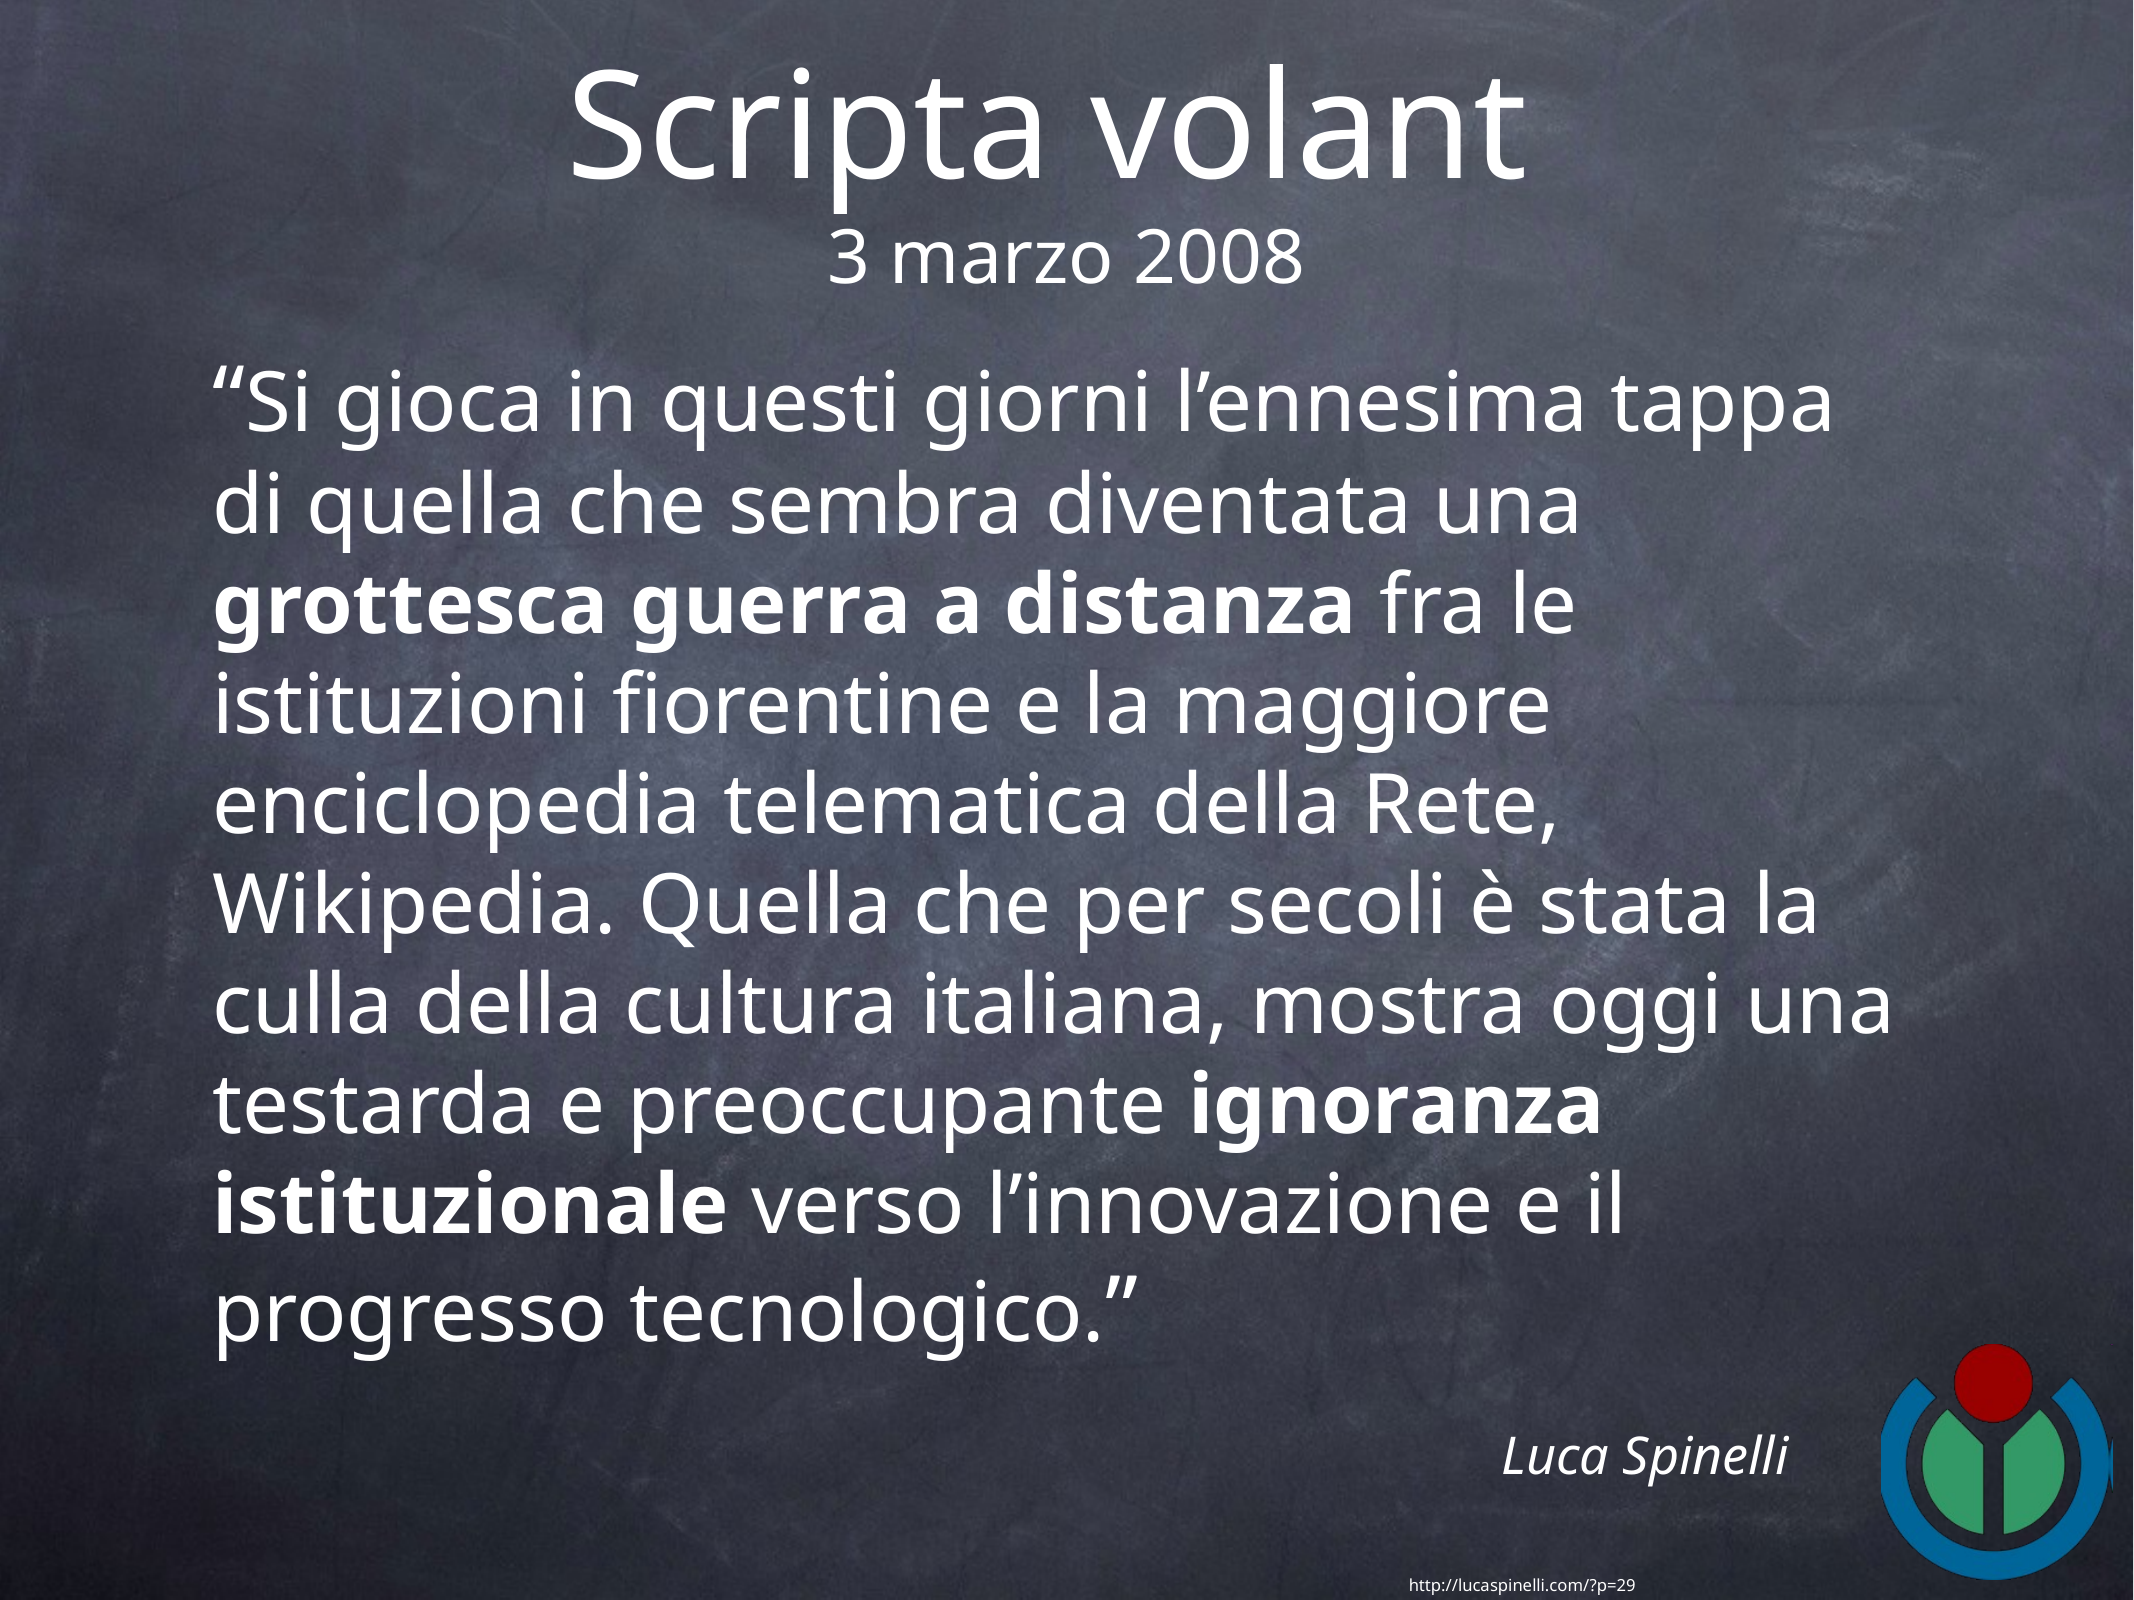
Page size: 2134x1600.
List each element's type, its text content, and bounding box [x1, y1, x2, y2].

text_box http://lucaspinelli.com/?p=29 [1344, 1566, 1701, 1600]
title Scripta volant 3 marzo 2008 [208, 0, 1925, 377]
picture [1912, 1494, 2077, 1551]
list “Si gioca in questi giorni l’ennesima tappa di quella che sembra diventata una grottesca guerra a distanza fra le istituzioni fiorentine e la maggiore enciclopedia telematica della Rete, Wikipedia. Quella che per secoli è stata la culla della cultura italiana, mostra oggi una testarda e preoccupante ignoranza istituzionale verso l’innovazione e il progresso tecnologico.” [204, 351, 1921, 1349]
text_box Luca Spinelli [842, 1414, 2134, 1494]
picture [0, 0, 2134, 1600]
